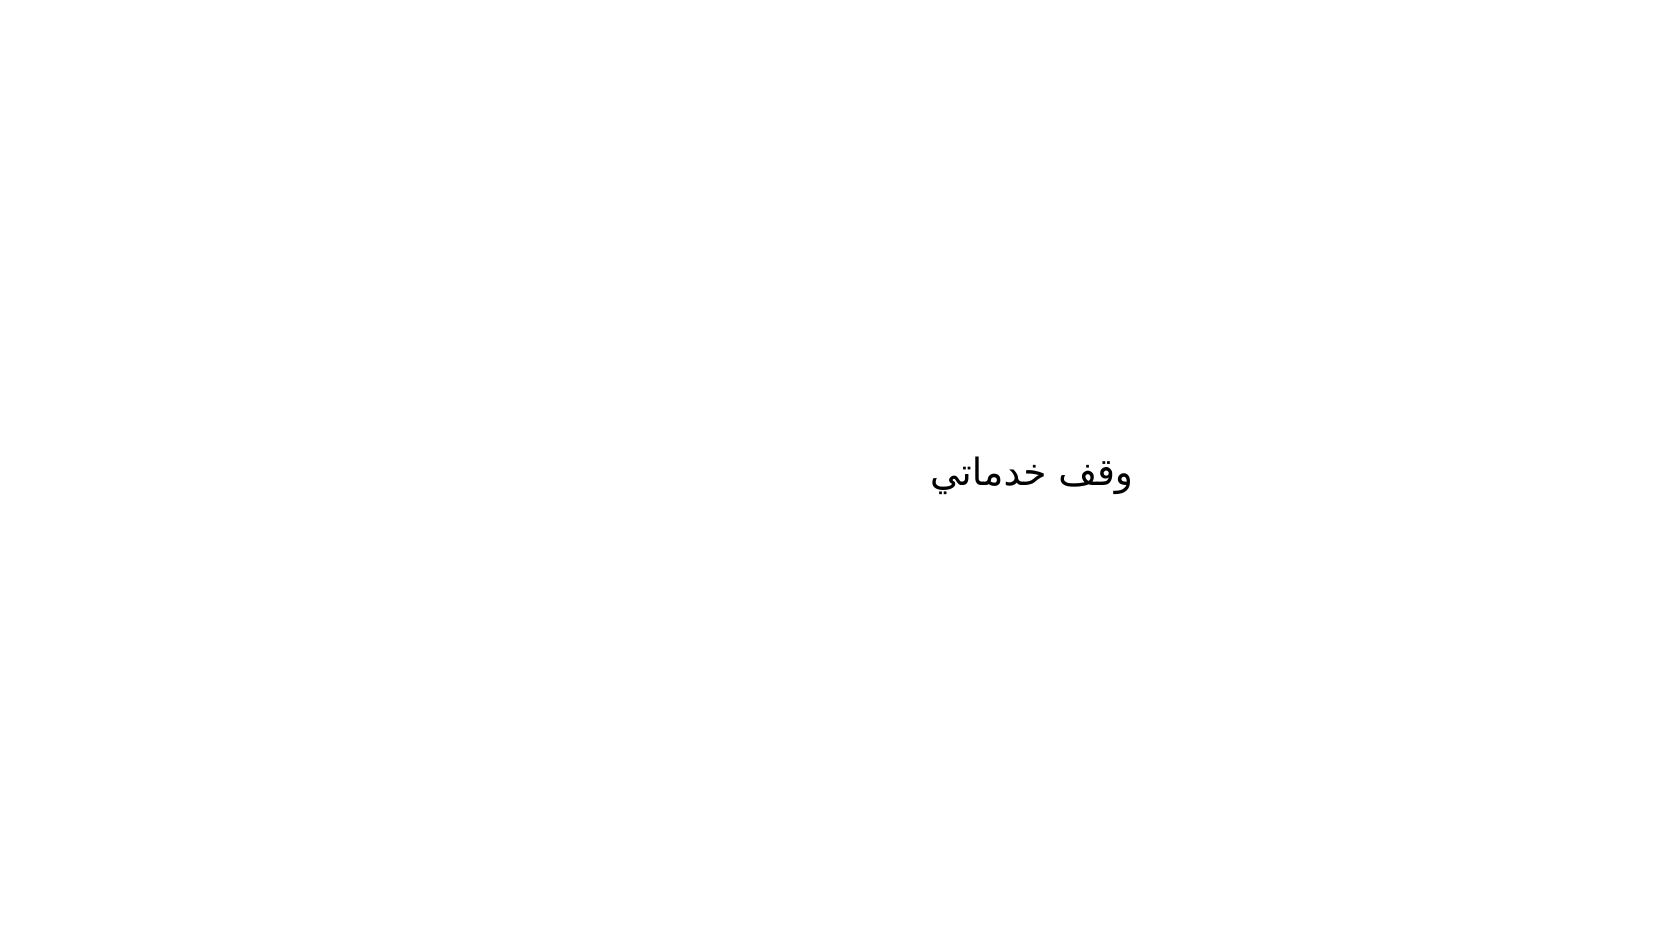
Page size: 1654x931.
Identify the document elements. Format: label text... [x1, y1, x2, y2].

text_box وقف خدماتي [915, 442, 1146, 503]
